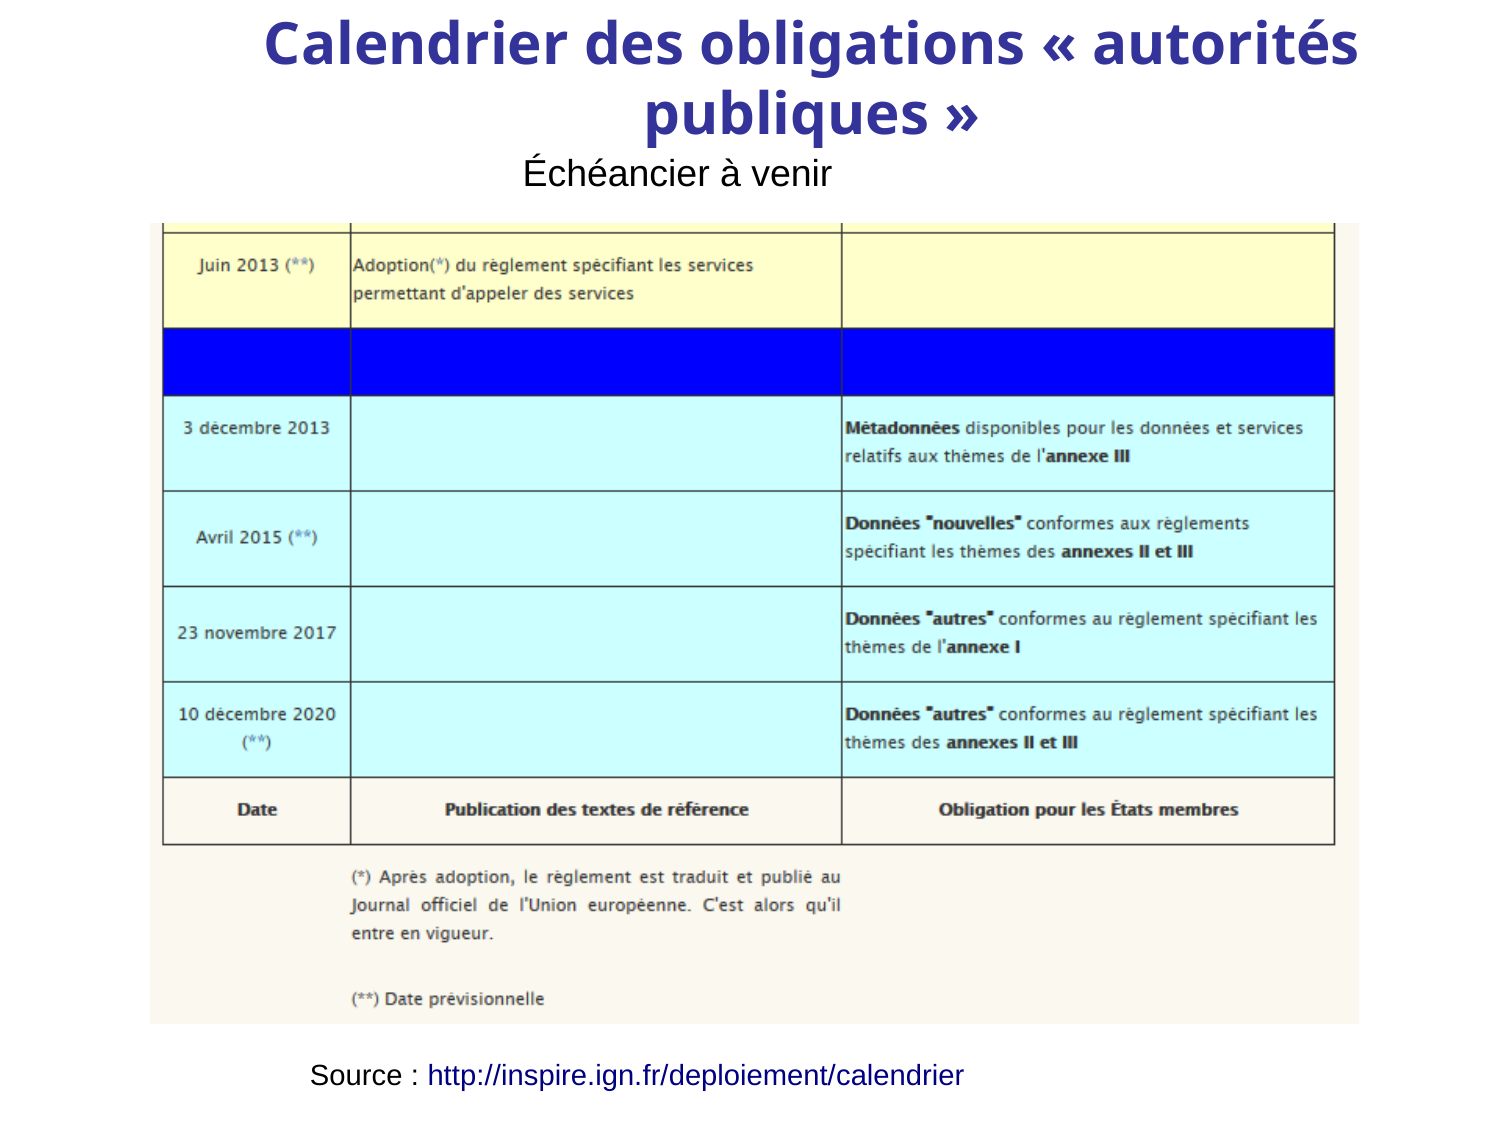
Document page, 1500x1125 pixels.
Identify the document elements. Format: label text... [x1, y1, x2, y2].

text_box Source : http://inspire.ign.fr/deploiement/calendrier [295, 1048, 1288, 1099]
picture [0, 0, 1500, 1125]
text_box Calendrier des obligations « autorités publiques » [88, 0, 1500, 154]
text_box Échéancier à venir [507, 141, 1063, 202]
